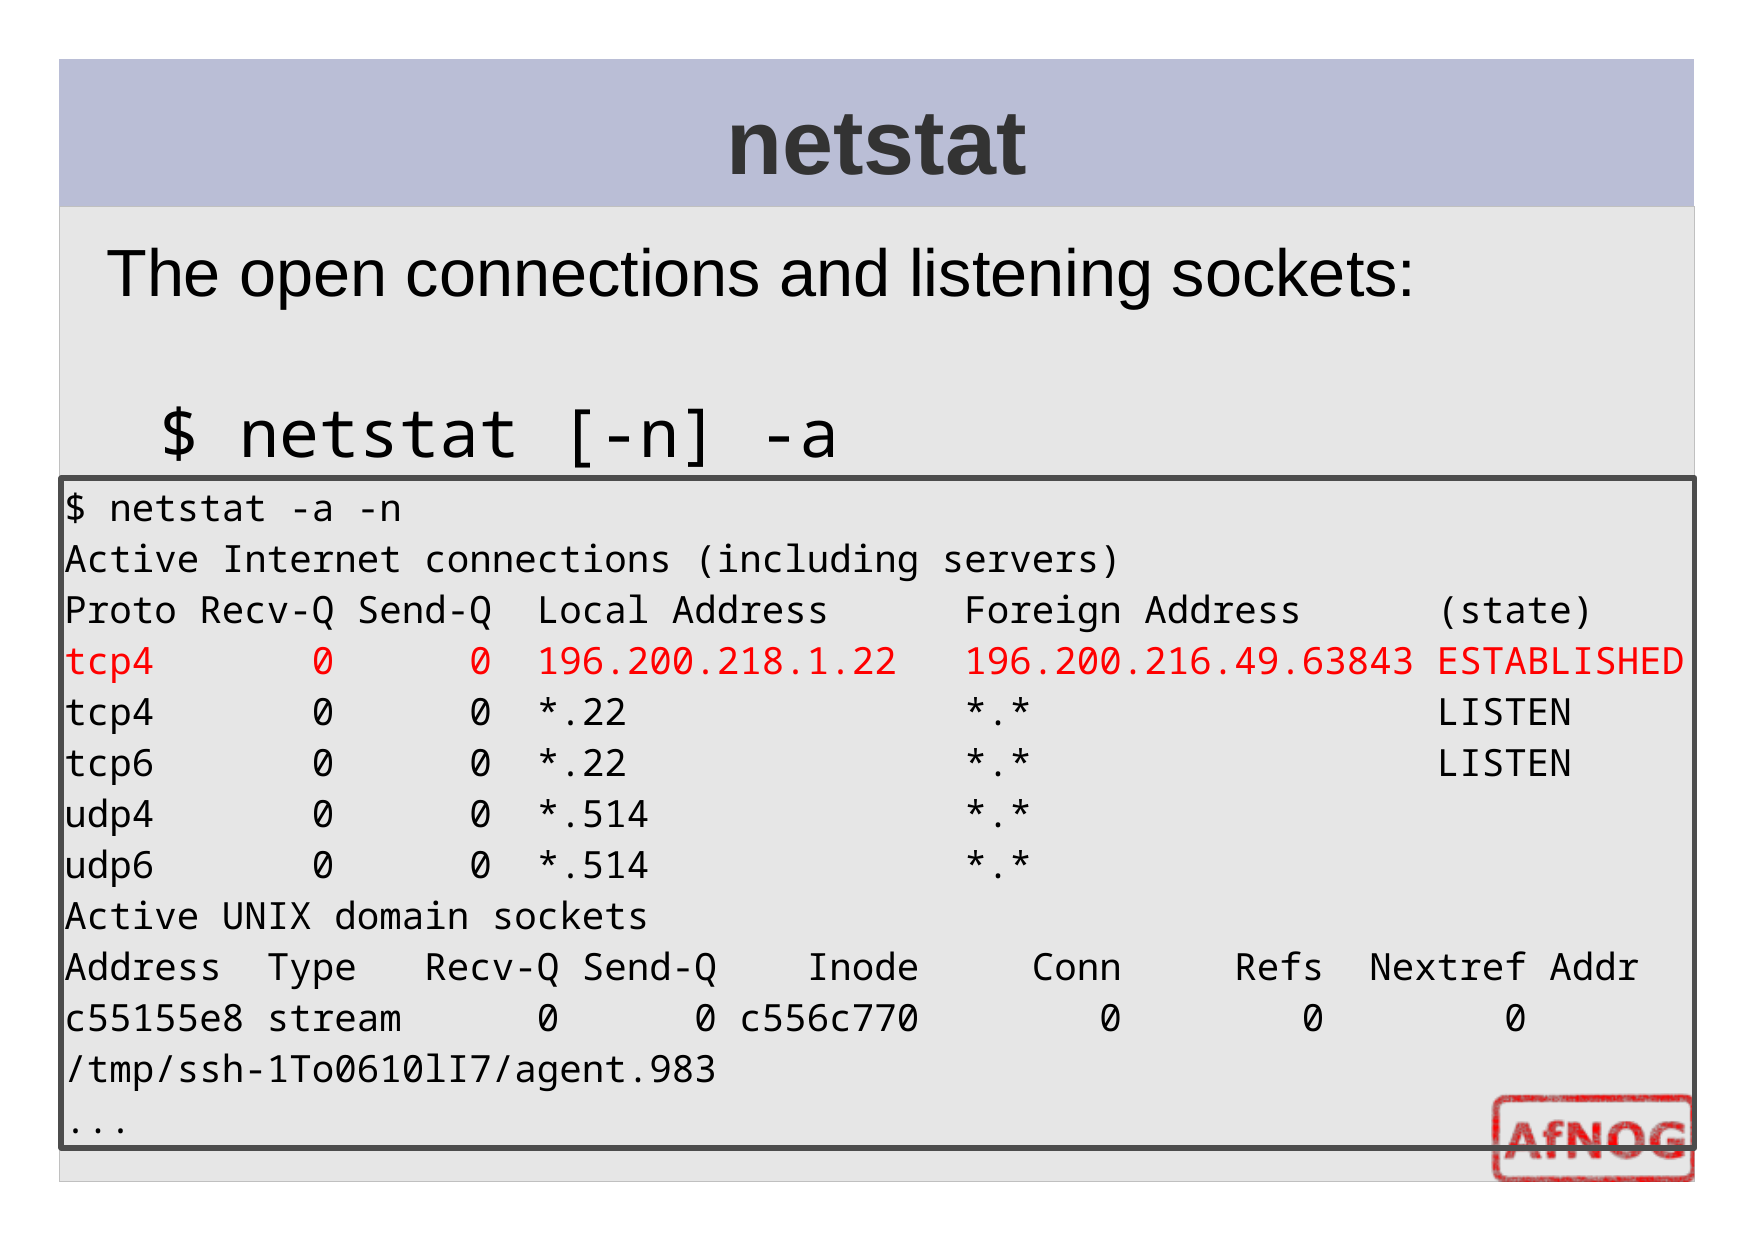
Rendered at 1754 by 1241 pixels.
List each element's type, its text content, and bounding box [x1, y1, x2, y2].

list The open connections and listening sockets: $ netstat [-n] -a [88, 236, 1654, 475]
title netstat [59, 48, 1695, 237]
picture [1490, 1151, 1695, 1182]
picture [1490, 1092, 1692, 1145]
text_box $ netstat -a -n Active Internet connections (including servers) Proto Recv-Q Send-Q Local Address Foreign Address (state) tcp4 0 0 196.200.218.1.22 196.200.216.49.63843 ESTABLISHED tcp4 0 0 *.22 *.* LISTEN tcp6 0 0 *.22 *.* LISTEN udp4 0 0 *.514 *.* udp6 0 0 *.514 *.* Active UNIX domain sockets Address Type Recv-Q Send-Q Inode Conn Refs Nextref Addr c55155e8 stream 0 0 c556c770 0 0 0 /tmp/ssh-1To0610lI7/agent.983 ... [61, 478, 1695, 1040]
